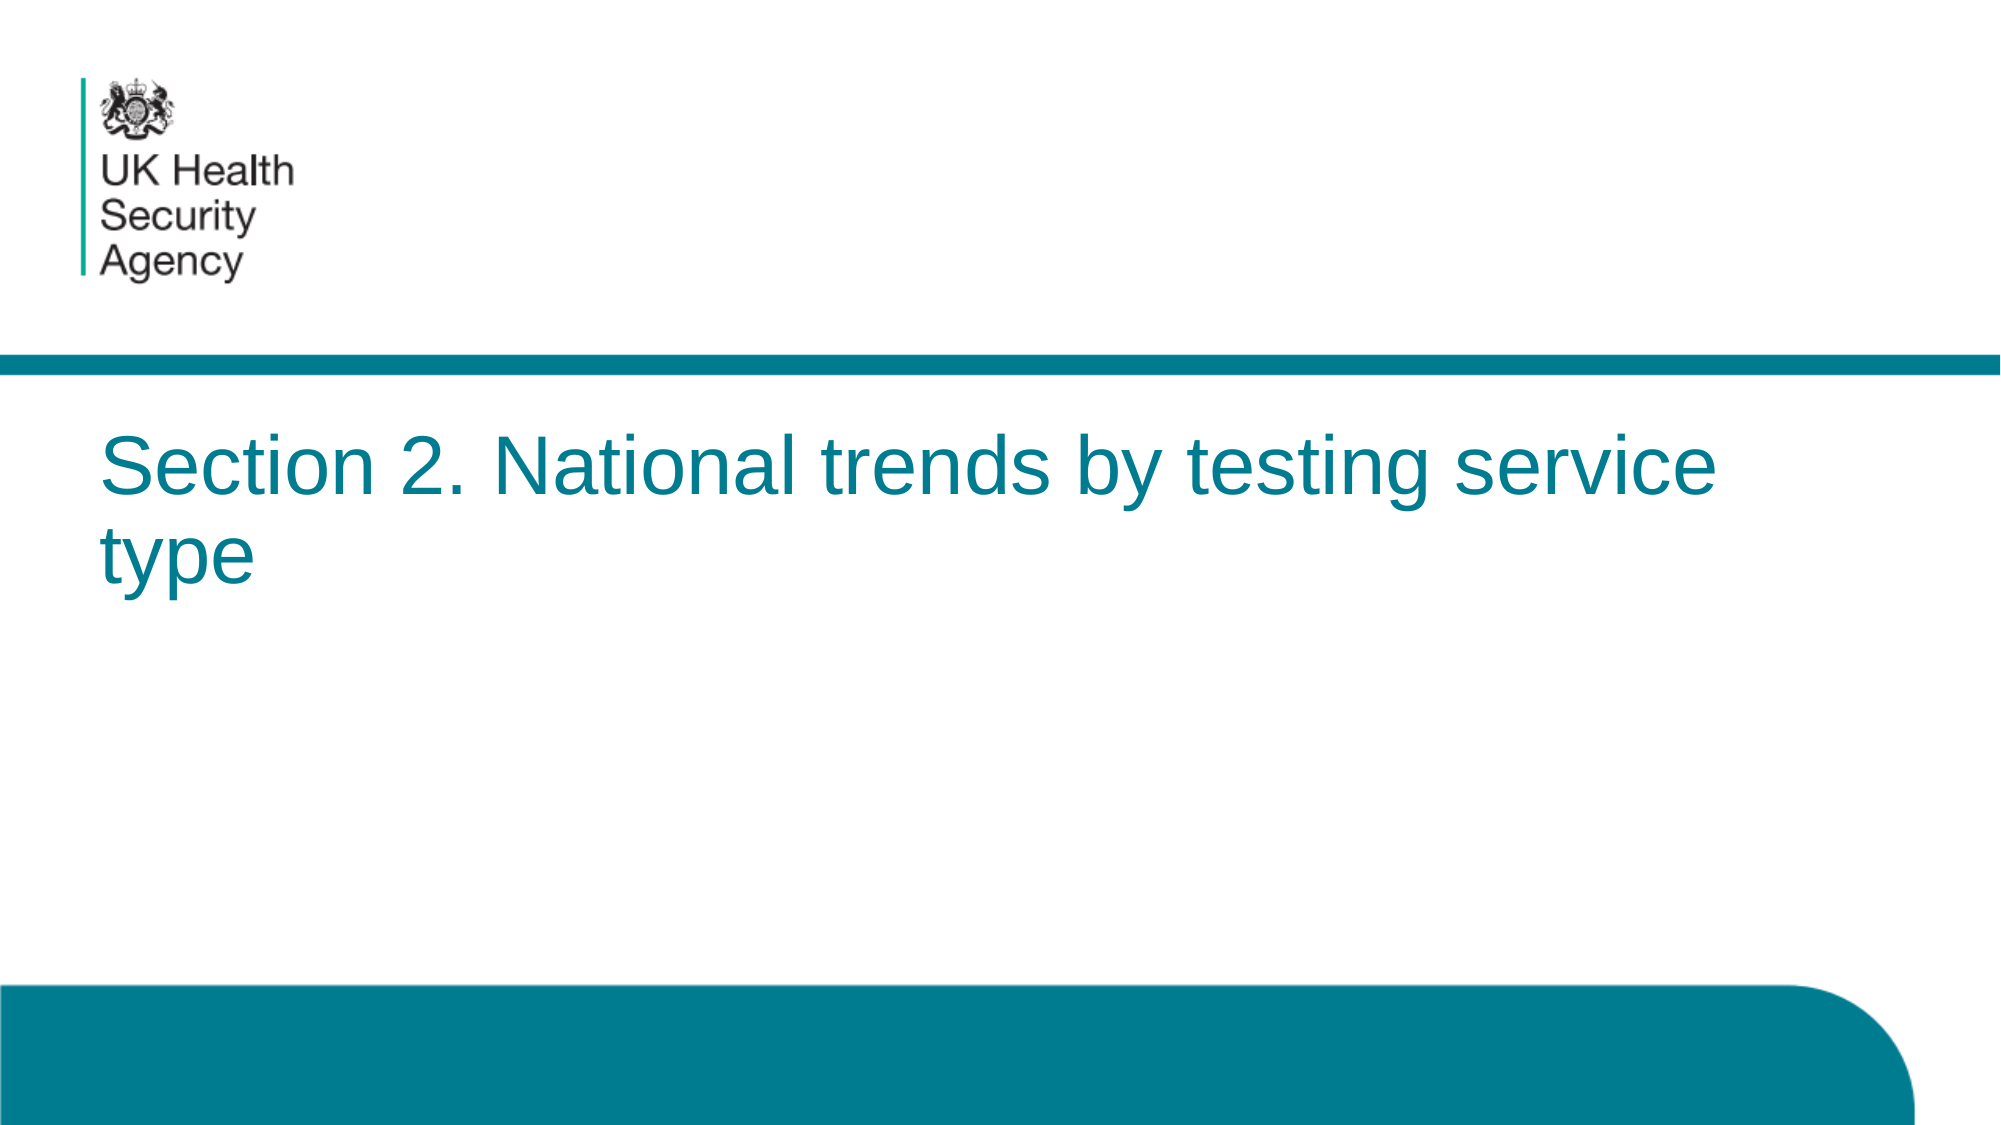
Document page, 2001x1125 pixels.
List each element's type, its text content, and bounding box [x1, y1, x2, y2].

title Section 2. National trends by testing service type [84, 414, 1804, 807]
